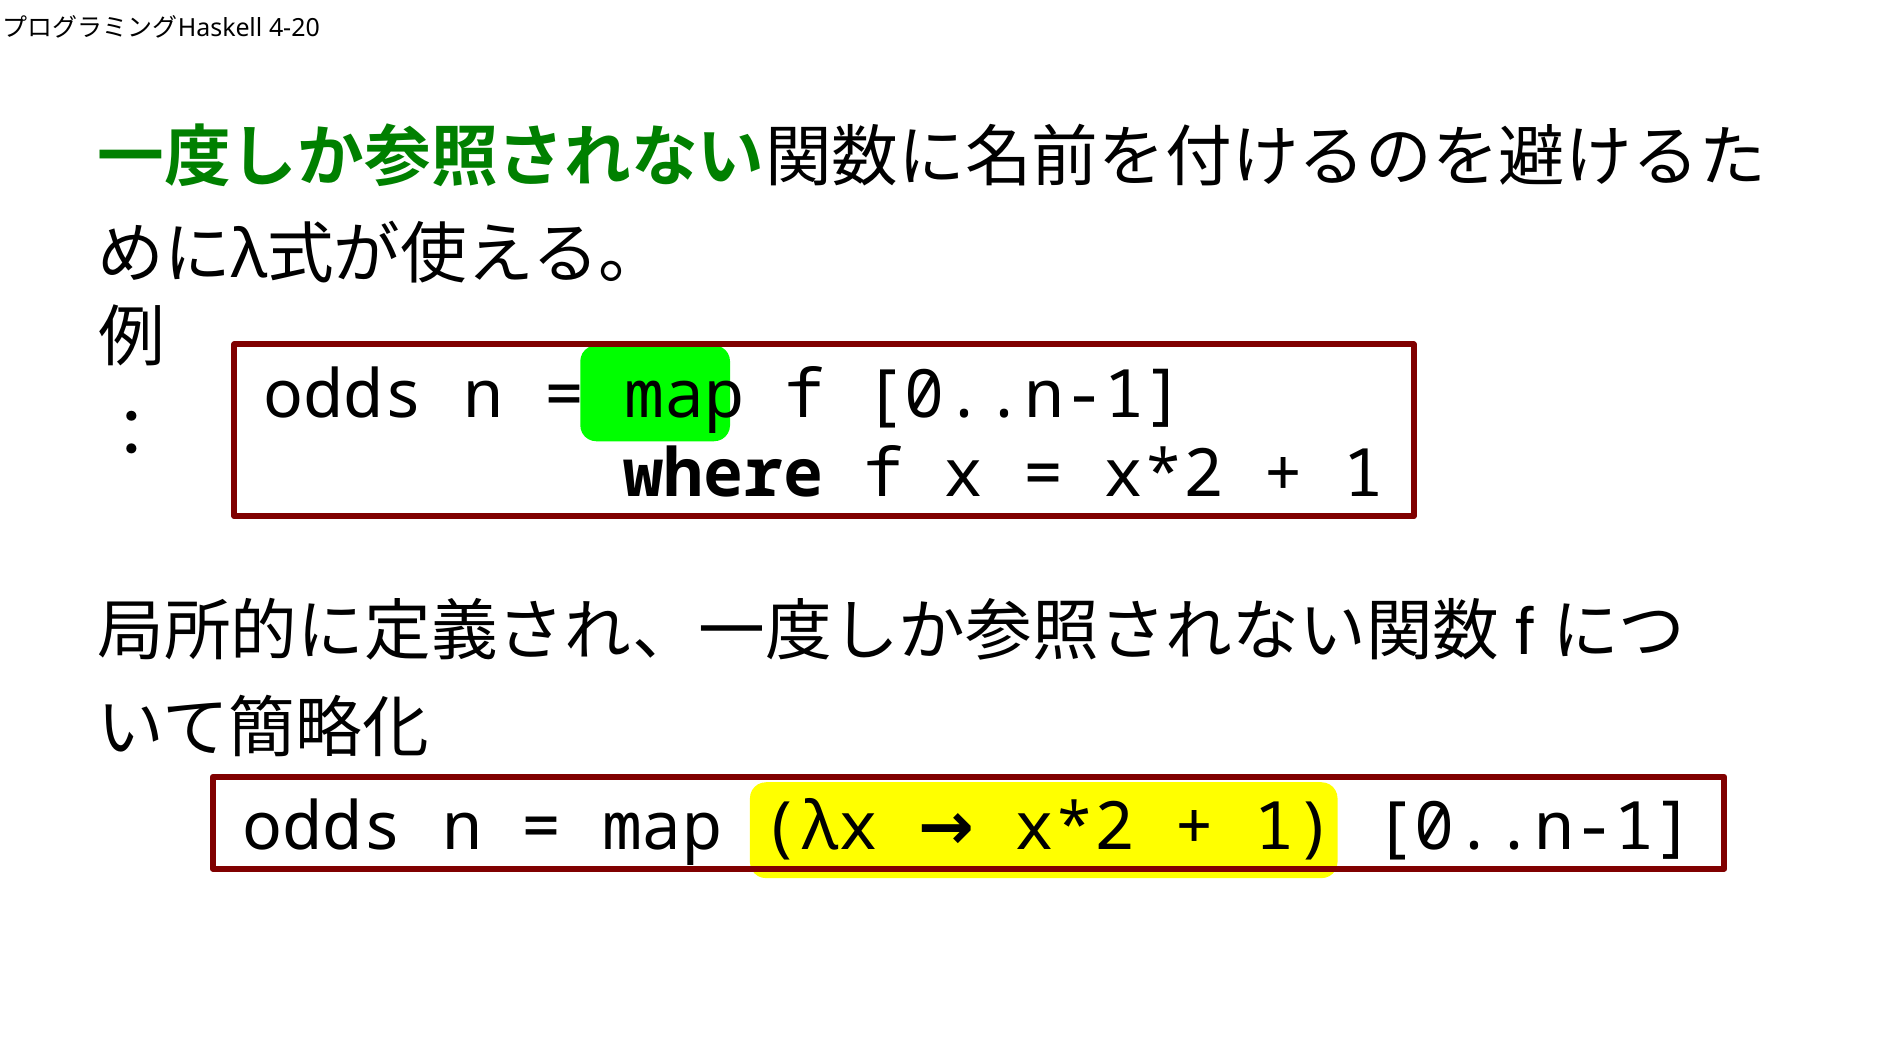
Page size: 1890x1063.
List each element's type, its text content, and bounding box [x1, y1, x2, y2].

text_box odds n = map f [0..n-1] where f x = x*2 + 1 [234, 344, 1414, 517]
list 局所的に定義され、一度しか参照されない関数 f について簡略化 [94, 574, 1738, 722]
list 一度しか参照されない関数に名前を付けるのを避けるためにλ式が使える。 [94, 100, 1796, 240]
text_box [751, 869, 1336, 879]
text_box 例： [95, 280, 220, 353]
text_box odds n = map (λx → x*2 + 1) [0..n-1] [212, 776, 1725, 869]
